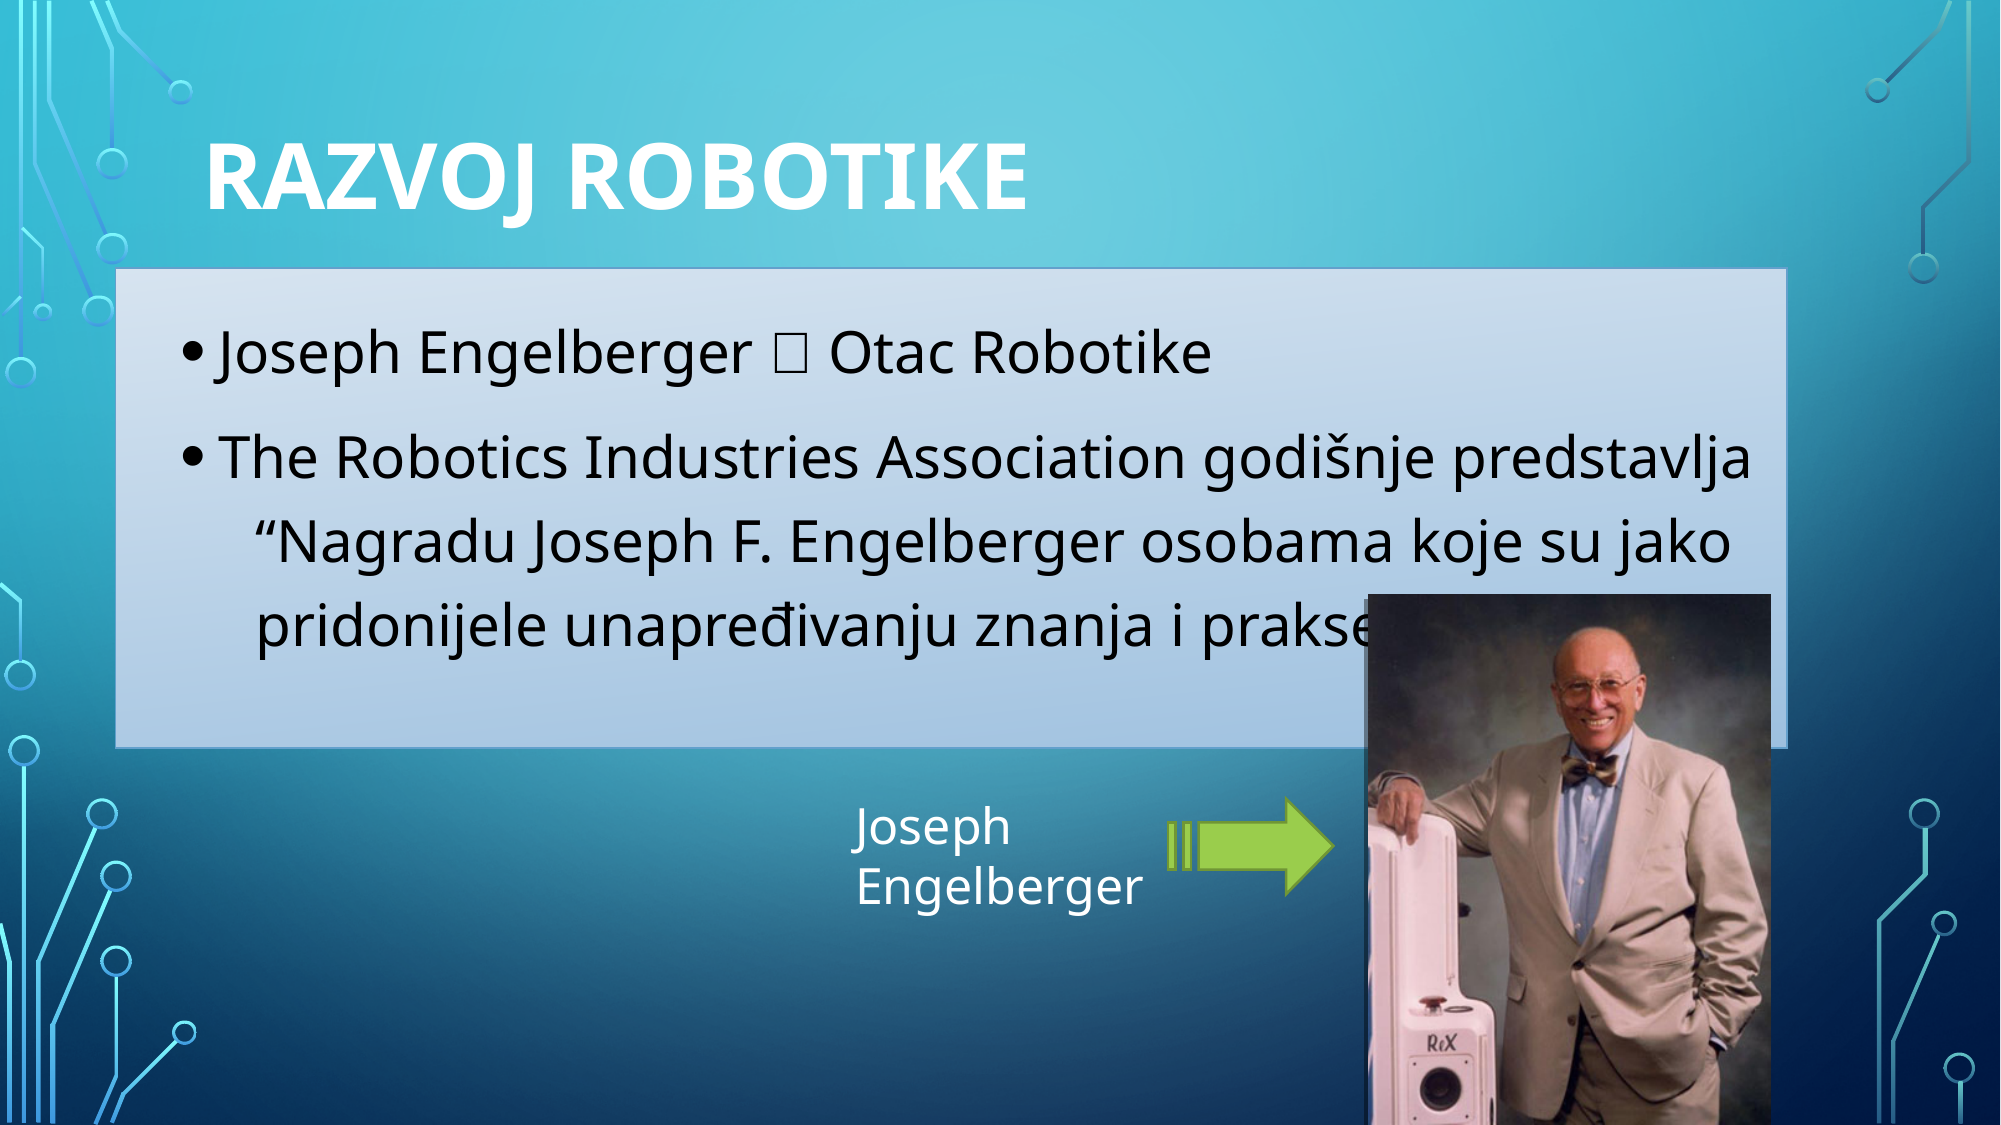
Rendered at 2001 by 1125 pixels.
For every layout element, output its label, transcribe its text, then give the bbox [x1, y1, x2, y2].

text_box [1168, 822, 1176, 870]
title Razvoj robotike [187, 58, 1813, 302]
list Joseph Engelberger  Otac Robotike The Robotics Industries Association godišnje predstavlja “Nagradu Joseph F. Engelberger osobama koje su jako pridonijele unapređivanju znanja i prakse robotike [165, 294, 1791, 876]
text_box [1183, 822, 1191, 870]
text_box Joseph Engelberger [840, 786, 1168, 924]
text_box [1198, 798, 1334, 895]
text_box [116, 268, 187, 748]
picture [1368, 594, 1771, 1125]
